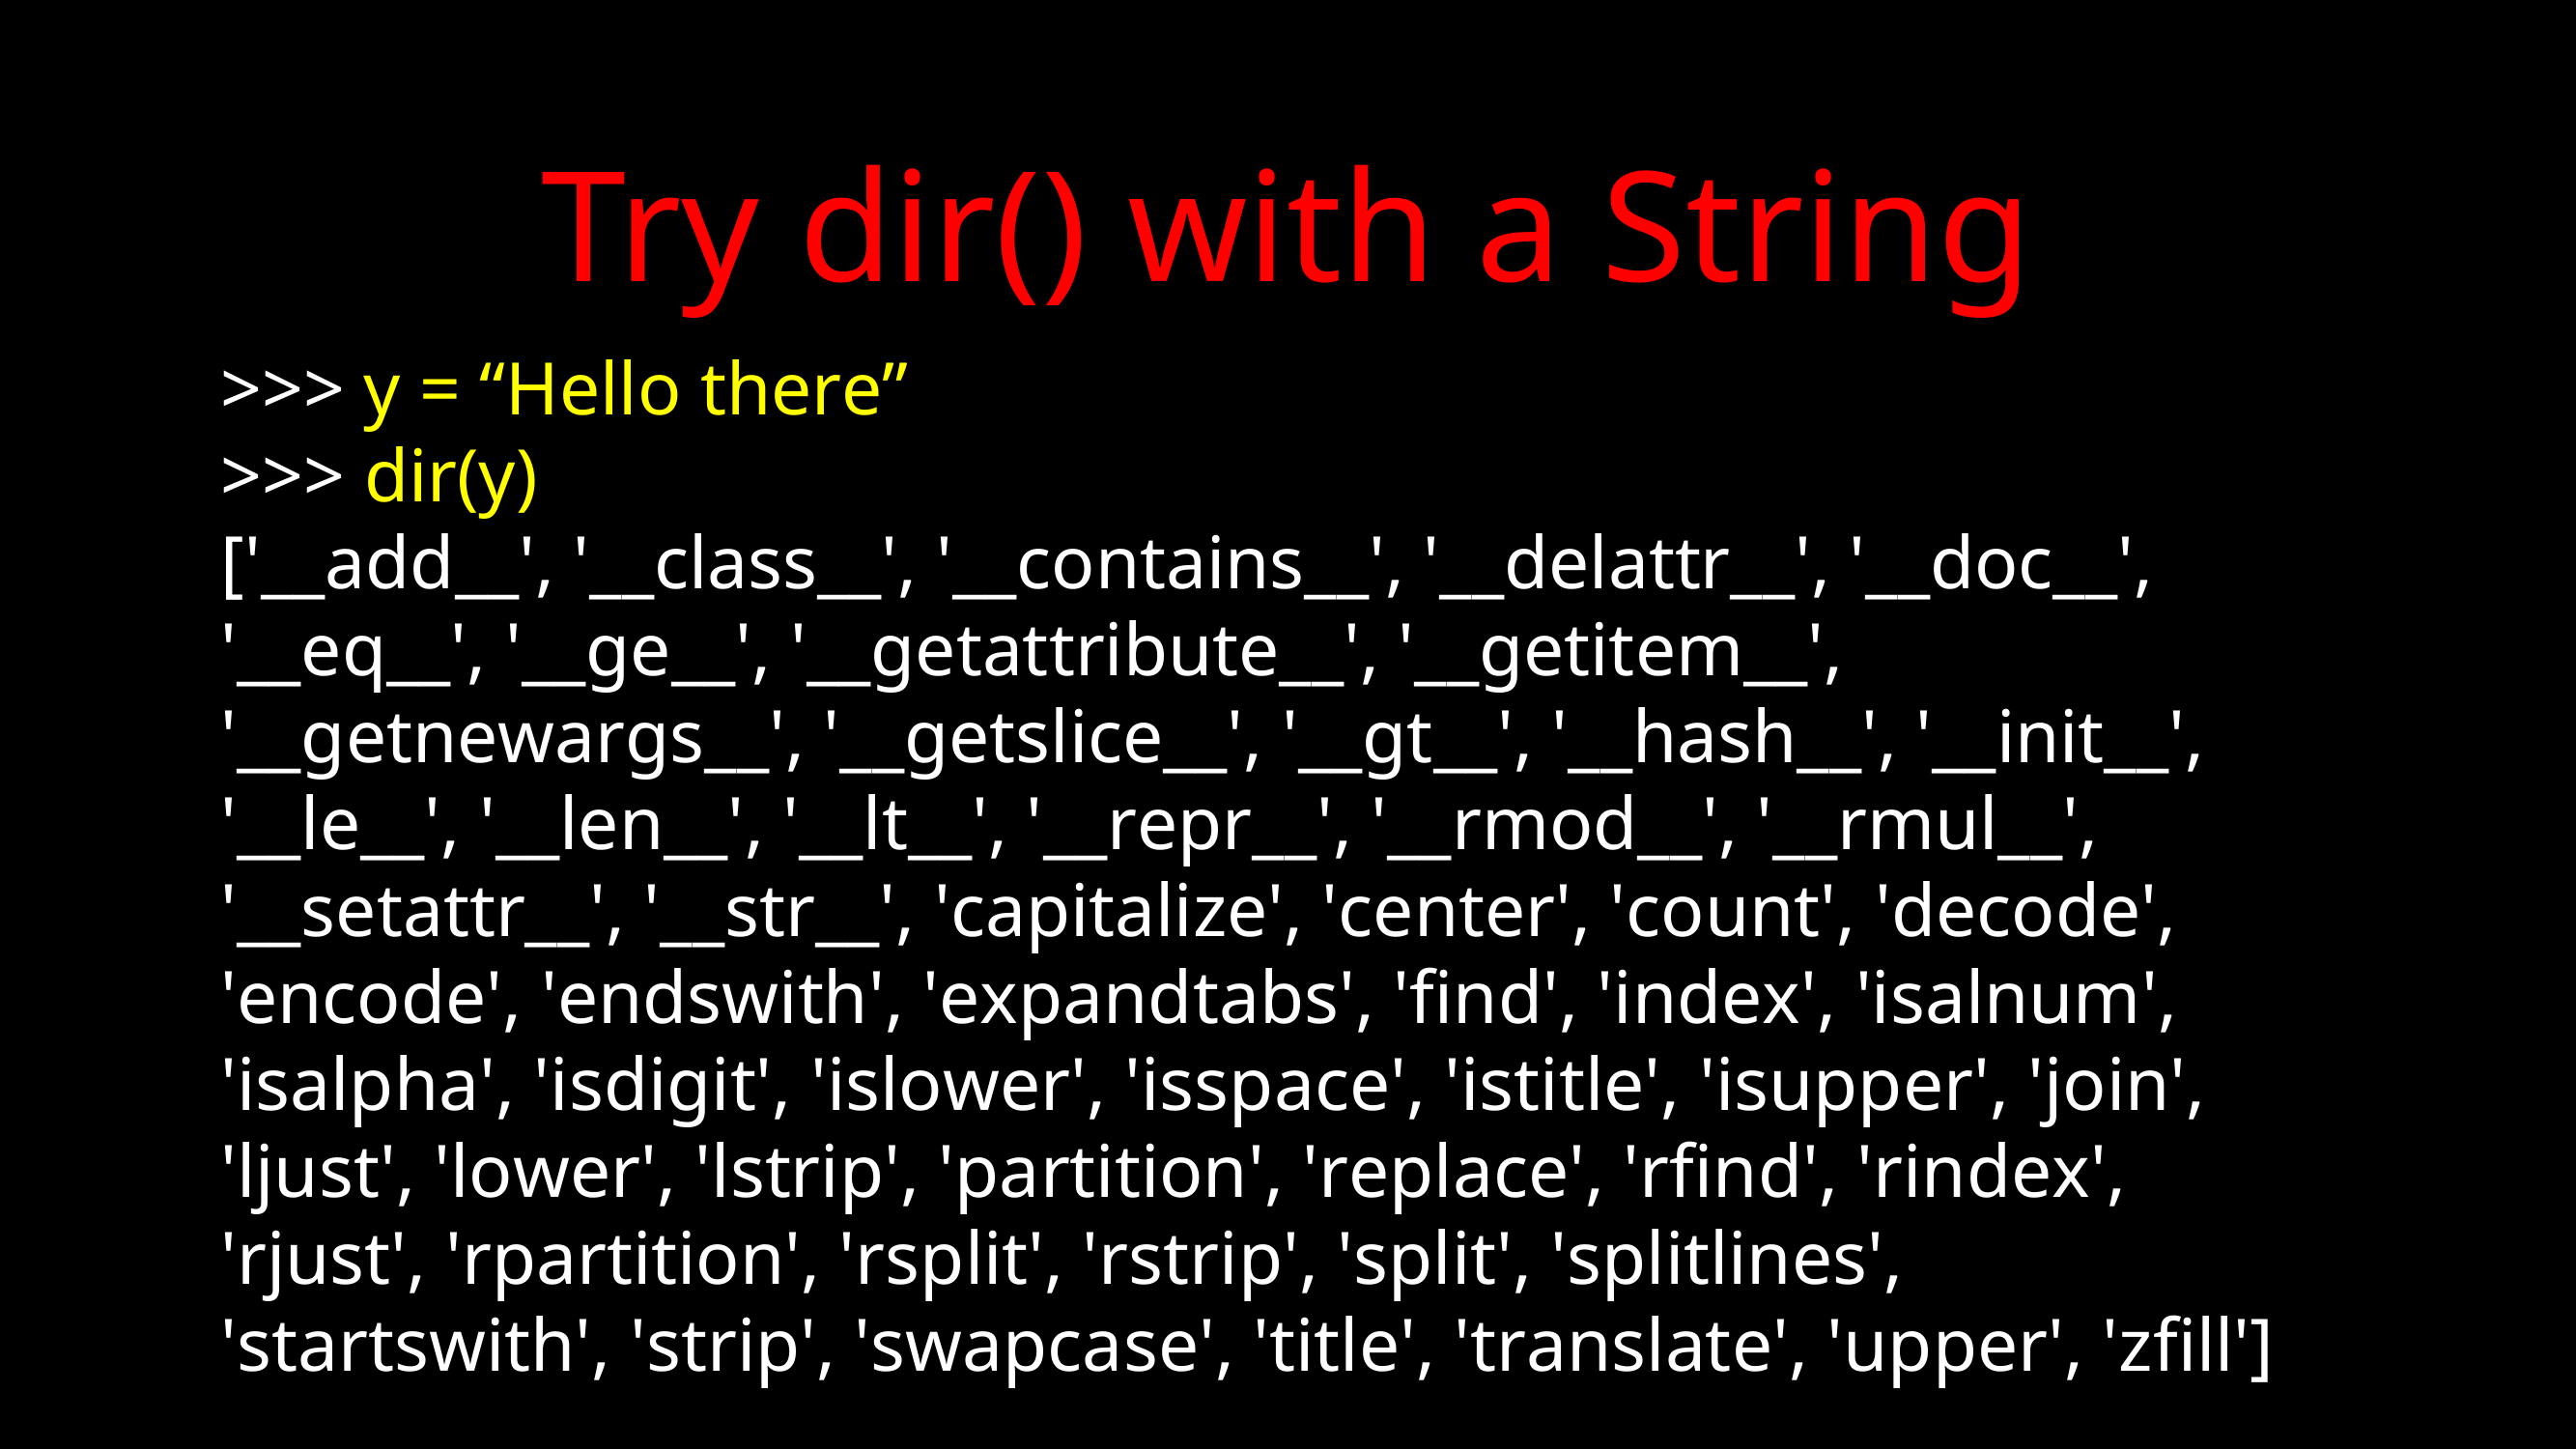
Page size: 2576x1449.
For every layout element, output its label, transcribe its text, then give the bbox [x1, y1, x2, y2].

title Try dir() with a String [183, 38, 2392, 403]
text_box >>> y = “Hello there” >>> dir(y) ['__add__', '__class__', '__contains__', '__delattr__', '__doc__', '__eq__', '__ge__', '__getattribute__', '__getitem__', '__getnewargs__', '__getslice__', '__gt__', '__hash__', '__init__', '__le__', '__len__', '__lt__', '__repr__', '__rmod__', '__rmul__', '__setattr__', '__str__', 'capitalize', 'center', 'count', 'decode', 'encode', 'endswith', 'expandtabs', 'find', 'index', 'isalnum', 'isalpha', 'isdigit', 'islower', 'isspace', 'istitle', 'isupper', 'join', 'ljust', 'lower', 'lstrip', 'partition', 'replace', 'rfind', 'rindex', 'rjust', 'rpartition', 'rsplit', 'rstrip', 'split', 'splitlines', 'startswith', 'strip', 'swapcase', 'title', 'translate', 'upper', 'zfill'] [220, 360, 2308, 1368]
